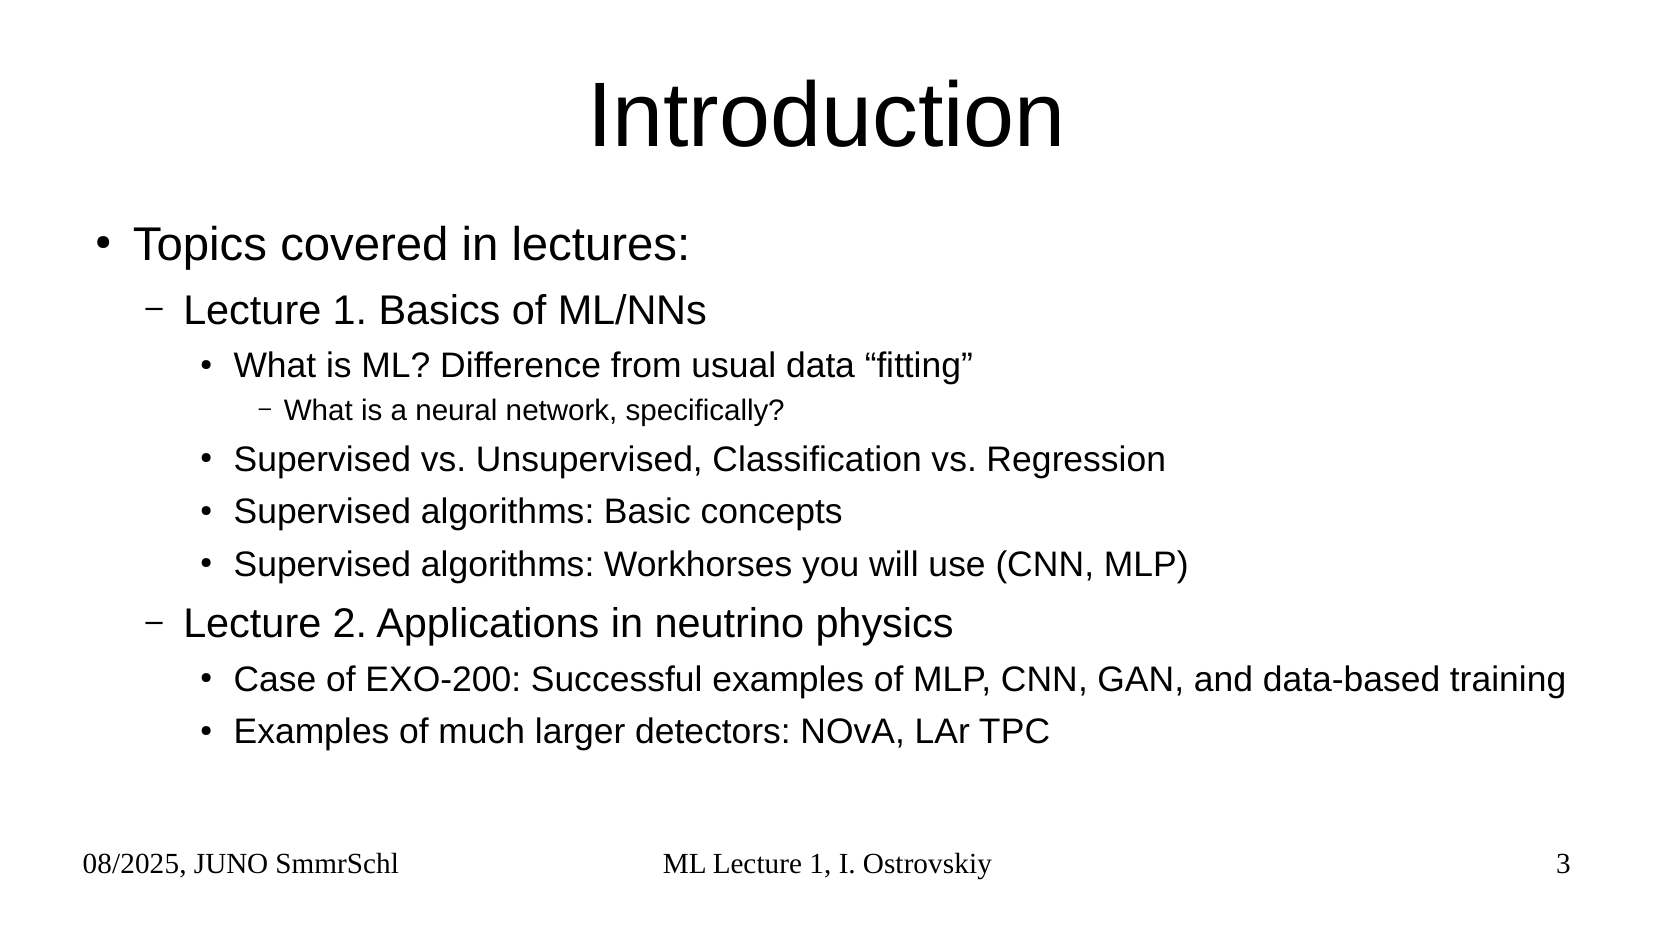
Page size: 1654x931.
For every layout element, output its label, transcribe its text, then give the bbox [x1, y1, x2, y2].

title Introduction [82, 37, 1571, 193]
list Topics covered in lectures: Lecture 1. Basics of ML/NNs What is ML? Difference from usual data “fitting” What is a neural network, specifically? Supervised vs. Unsupervised, Classification vs. Regression Supervised algorithms: Basic concepts Supervised algorithms: Workhorses you will use (CNN, MLP) Lecture 2. Applications in neutrino physics Case of EXO-200: Successful examples of MLP, CNN, GAN, and data-based training Examples of much larger detectors: NOvA, LAr TPC [82, 217, 1571, 758]
